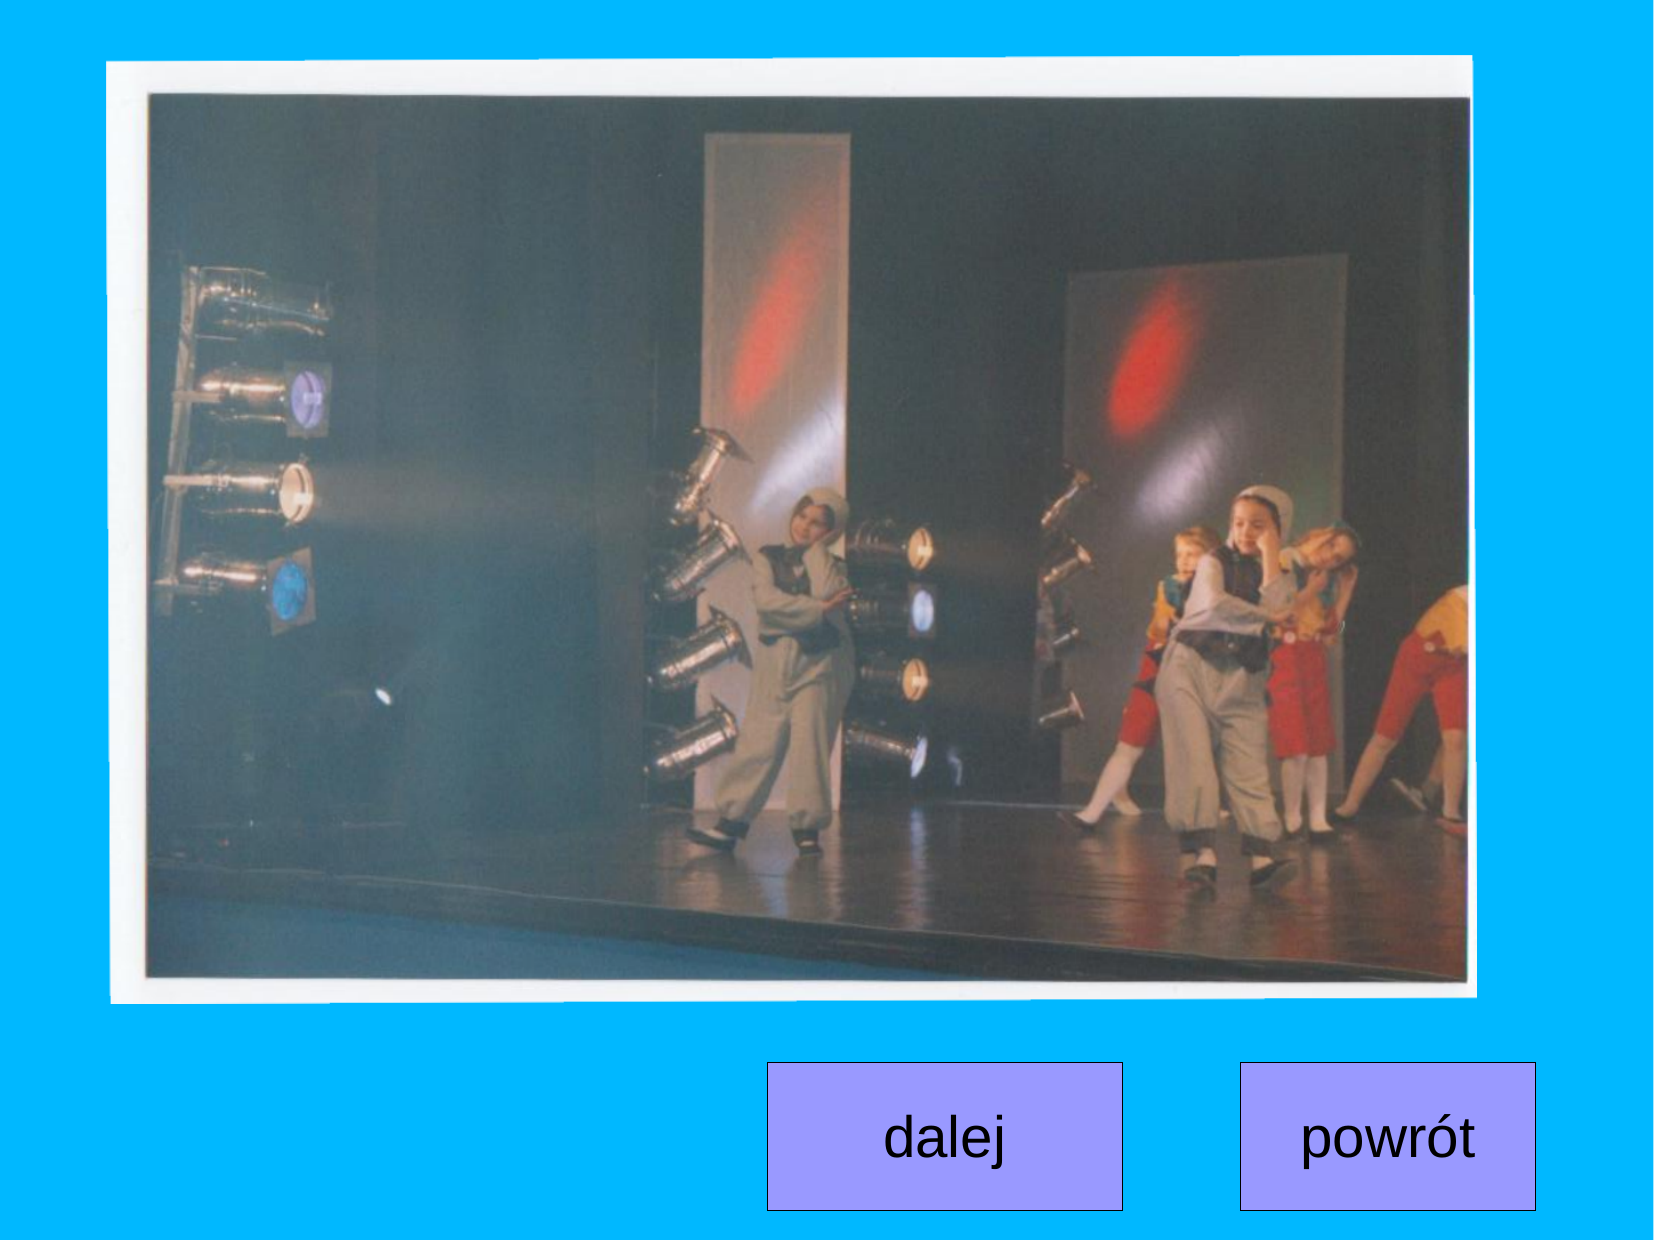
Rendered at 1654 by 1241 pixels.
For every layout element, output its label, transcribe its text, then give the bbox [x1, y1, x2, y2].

text_box powrót [1240, 1062, 1536, 1211]
picture [107, 56, 1476, 1003]
text_box dalej [767, 1062, 1123, 1211]
